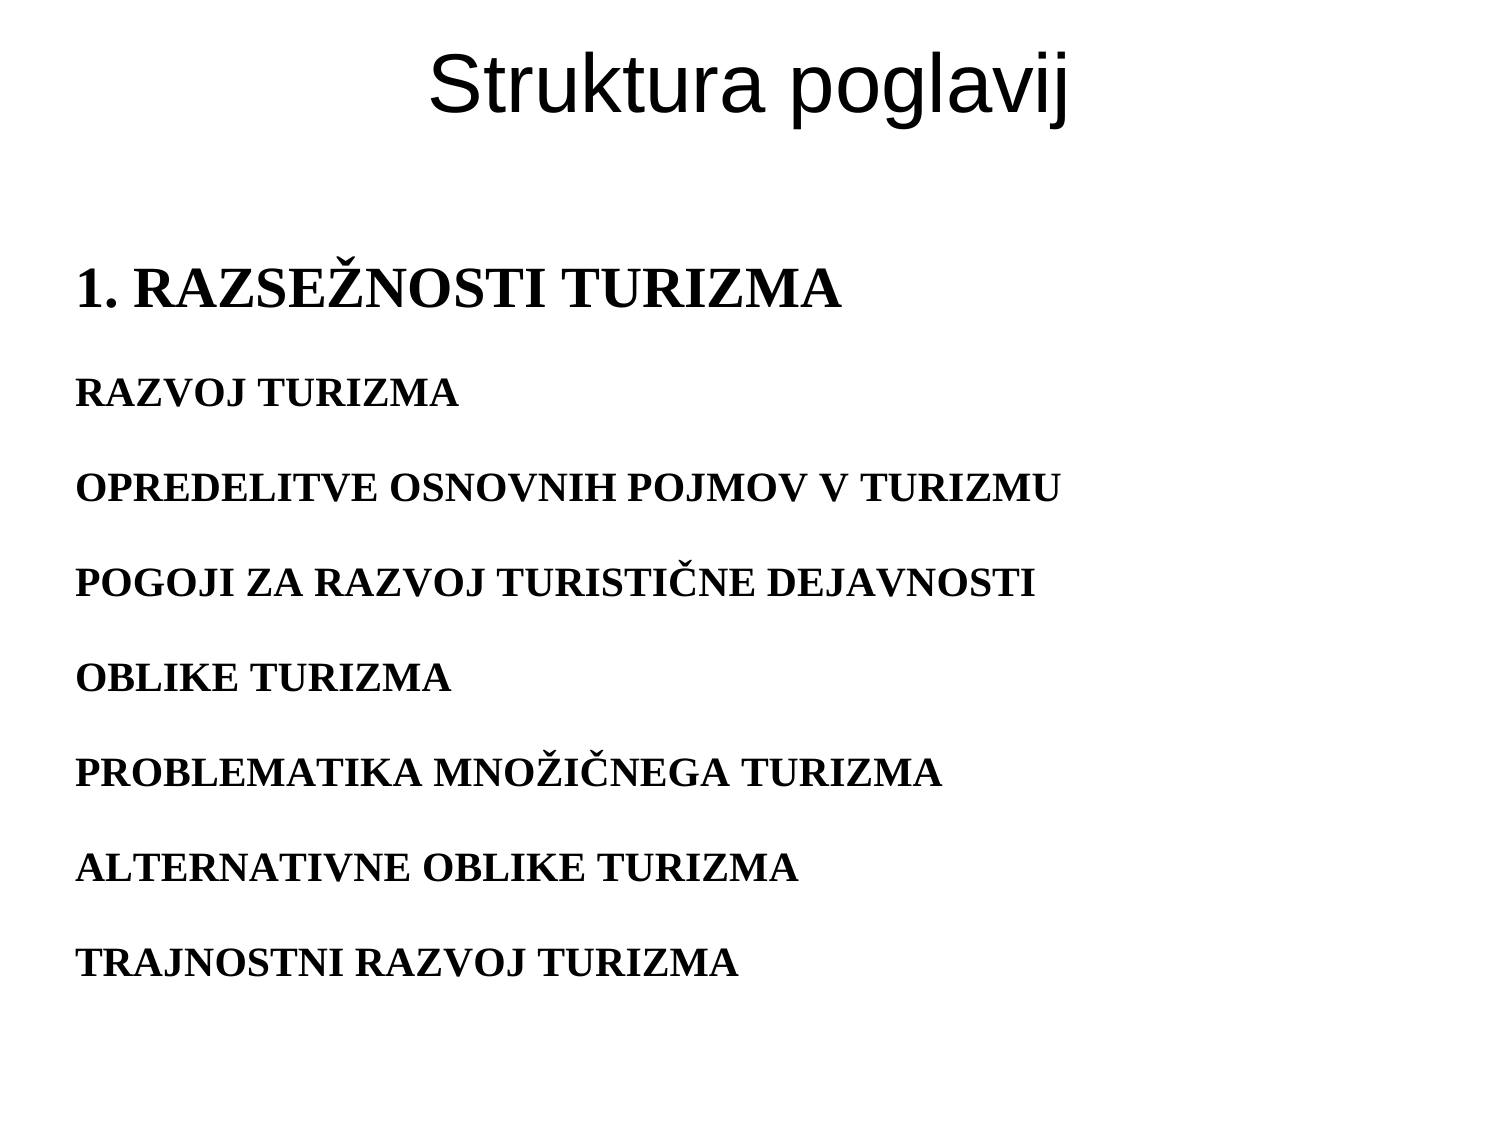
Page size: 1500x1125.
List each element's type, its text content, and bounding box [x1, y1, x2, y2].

subtitle 1. RAZSEŽNOSTI TURIZMA RAZVOJ TURIZMA OPREDELITVE OSNOVNIH POJMOV V TURIZMU POGOJI ZA RAZVOJ TURISTIČNE DEJAVNOSTI OBLIKE TURIZMA PROBLEMATIKA MNOŽIČNEGA TURIZMA ALTERNATIVNE OBLIKE TURIZMA TRAJNOSTNI RAZVOJ TURIZMA [74, 177, 1425, 1063]
title Struktura poglavij [74, 28, 1425, 148]
